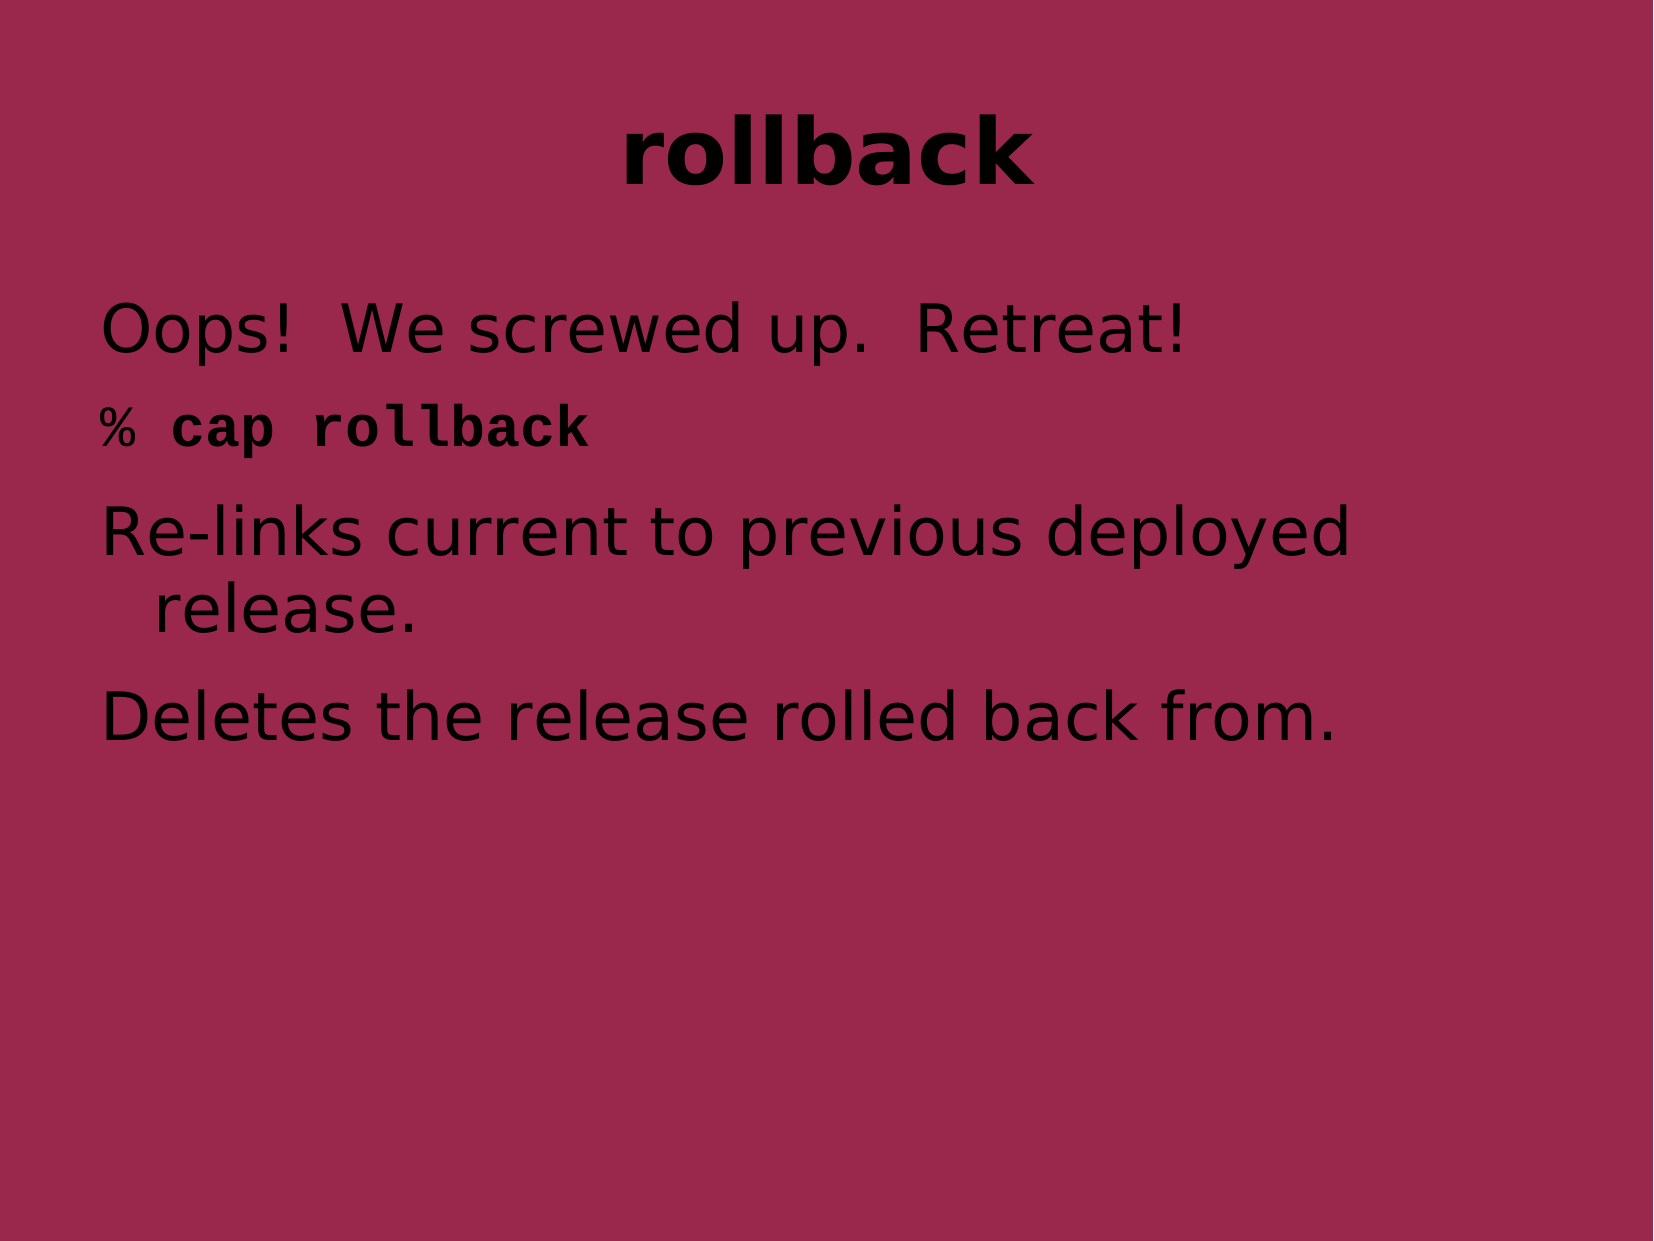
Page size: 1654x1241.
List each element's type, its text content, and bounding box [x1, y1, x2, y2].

list Oops! We screwed up. Retreat! % cap rollback Re-links current to previous deployed release. Deletes the release rolled back from. [82, 290, 1571, 1095]
title rollback [82, 56, 1571, 250]
